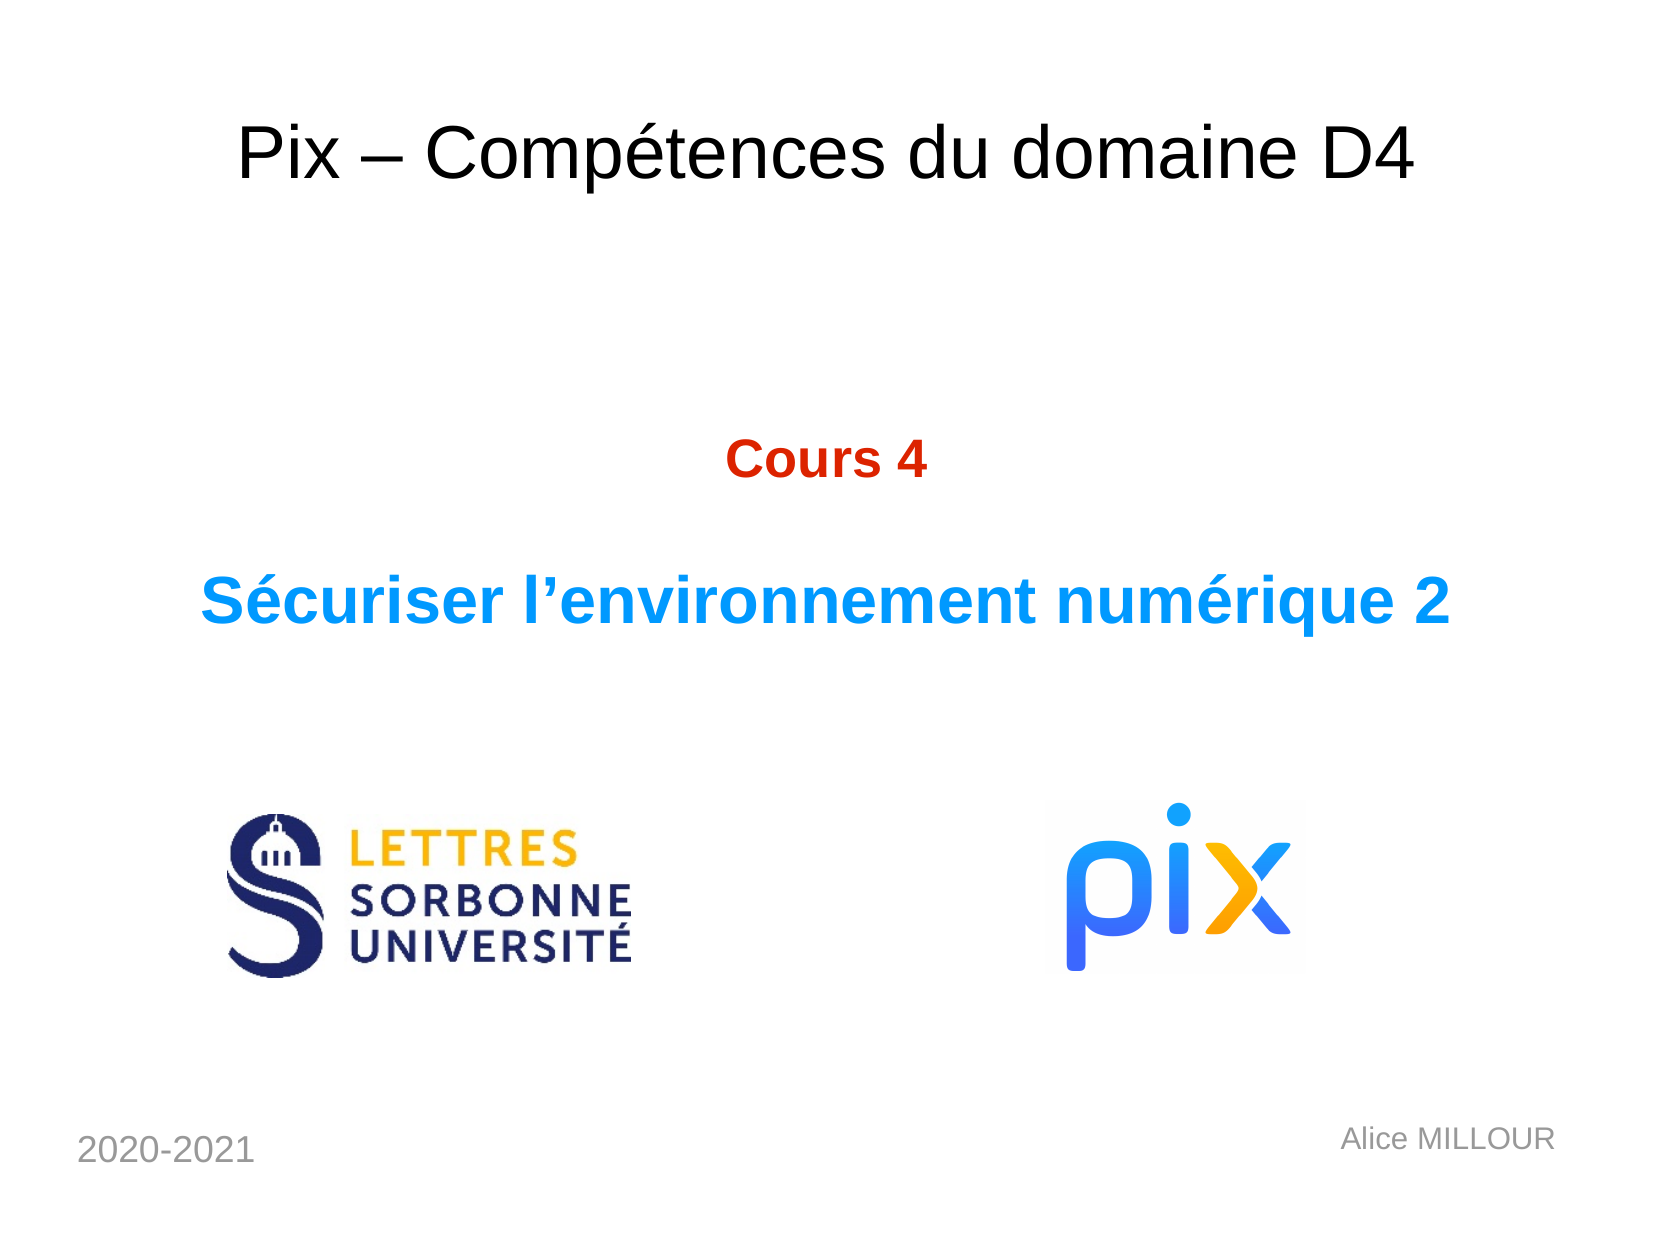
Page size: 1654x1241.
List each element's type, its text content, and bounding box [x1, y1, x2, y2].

text_box Alice MILLOUR [1325, 1113, 1630, 1164]
title Pix – Compétences du domaine D4 [82, 49, 1571, 215]
picture [1045, 800, 1306, 974]
picture [227, 814, 631, 978]
subtitle Cours 4 Sécuriser l’environnement numérique 2 [82, 215, 1571, 935]
